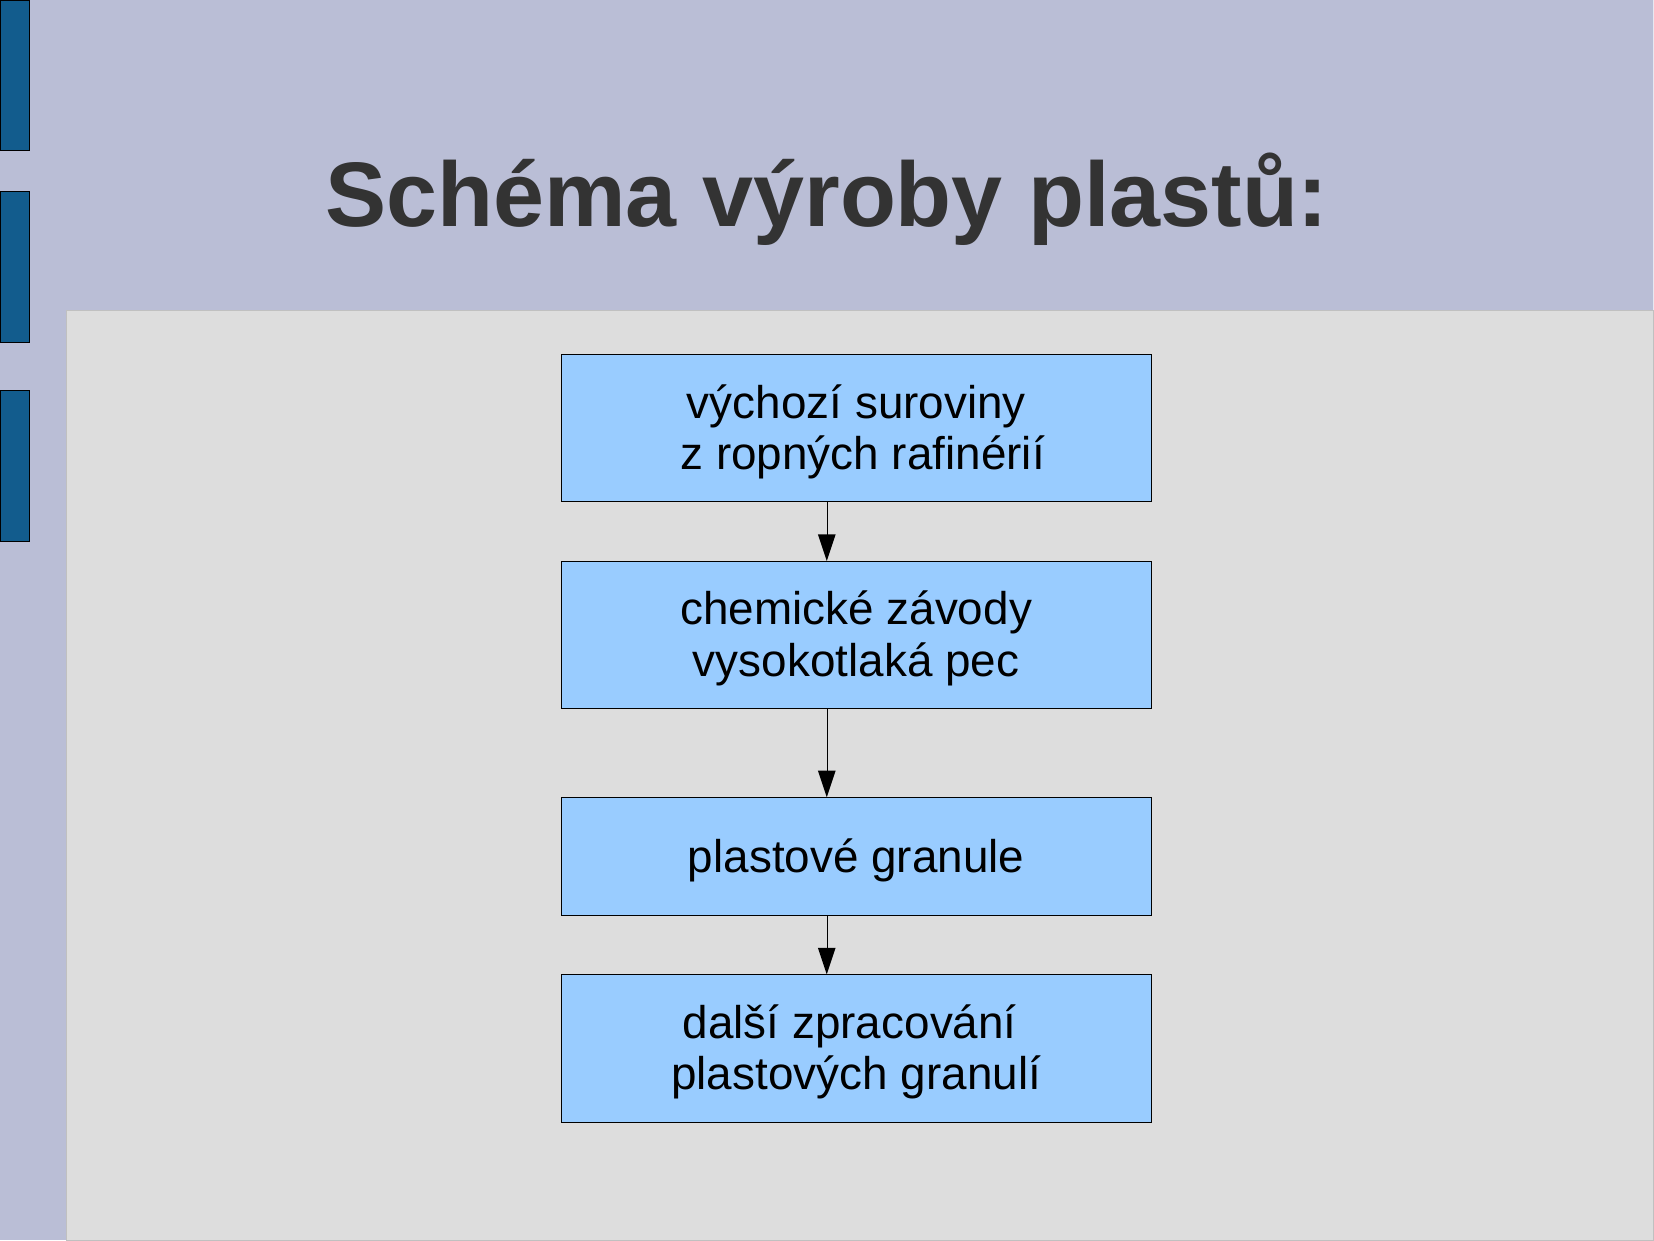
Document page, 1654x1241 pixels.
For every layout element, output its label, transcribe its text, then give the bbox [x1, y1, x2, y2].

text_box další zpracování plastových granulí [561, 974, 1152, 1123]
text_box plastové granule [561, 797, 1152, 916]
text_box chemické závody vysokotlaká pec [561, 561, 1152, 709]
title Schéma výroby plastů: [121, 98, 1534, 291]
text_box výchozí suroviny z ropných rafinérií [561, 354, 1152, 502]
